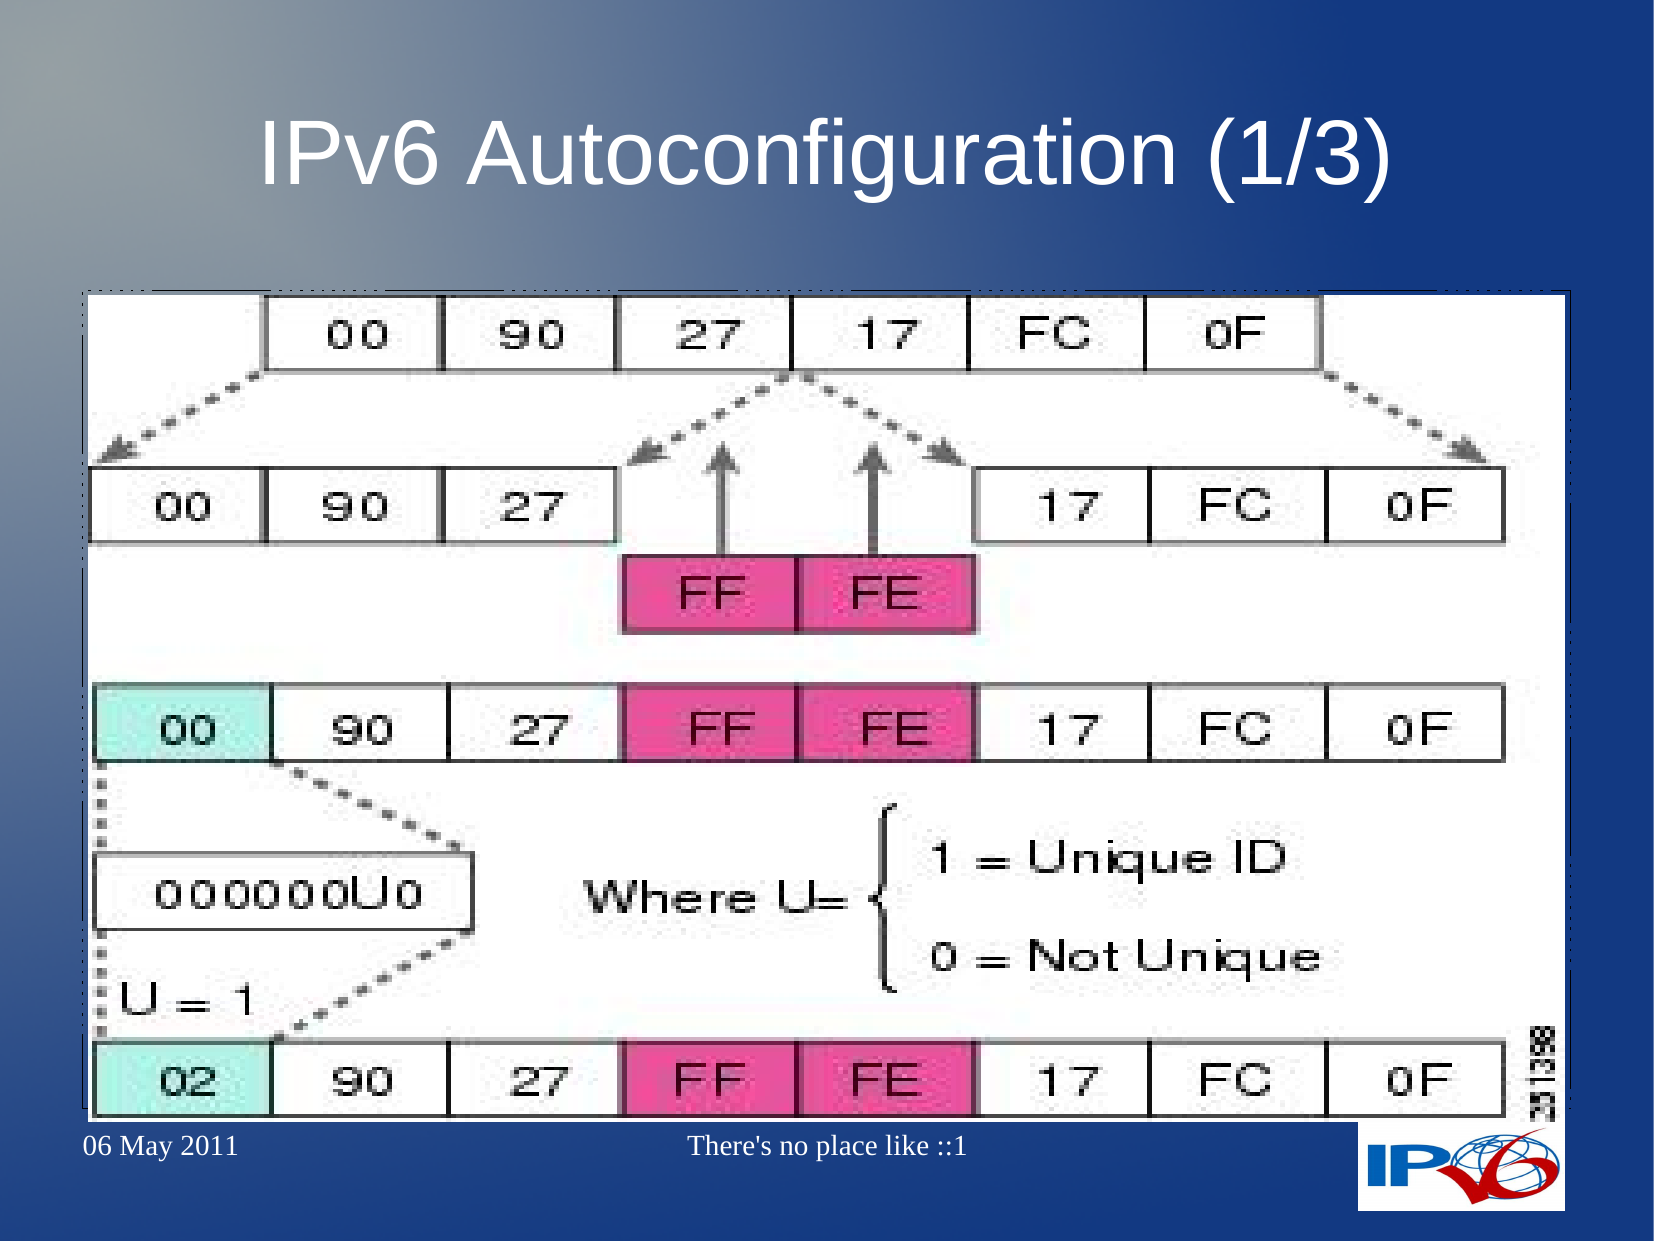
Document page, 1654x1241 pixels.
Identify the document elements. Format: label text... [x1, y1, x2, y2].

list Stateless (SLAAC) IPv6 Prefix(es) Default Router MTU Lifetime Address = Link Prefix + EUI-64 Privacy Extensions [82, 290, 1571, 1109]
title IPv6 Autoconfiguration (1/3) [82, 49, 1571, 257]
picture [0, 0, 1654, 1241]
